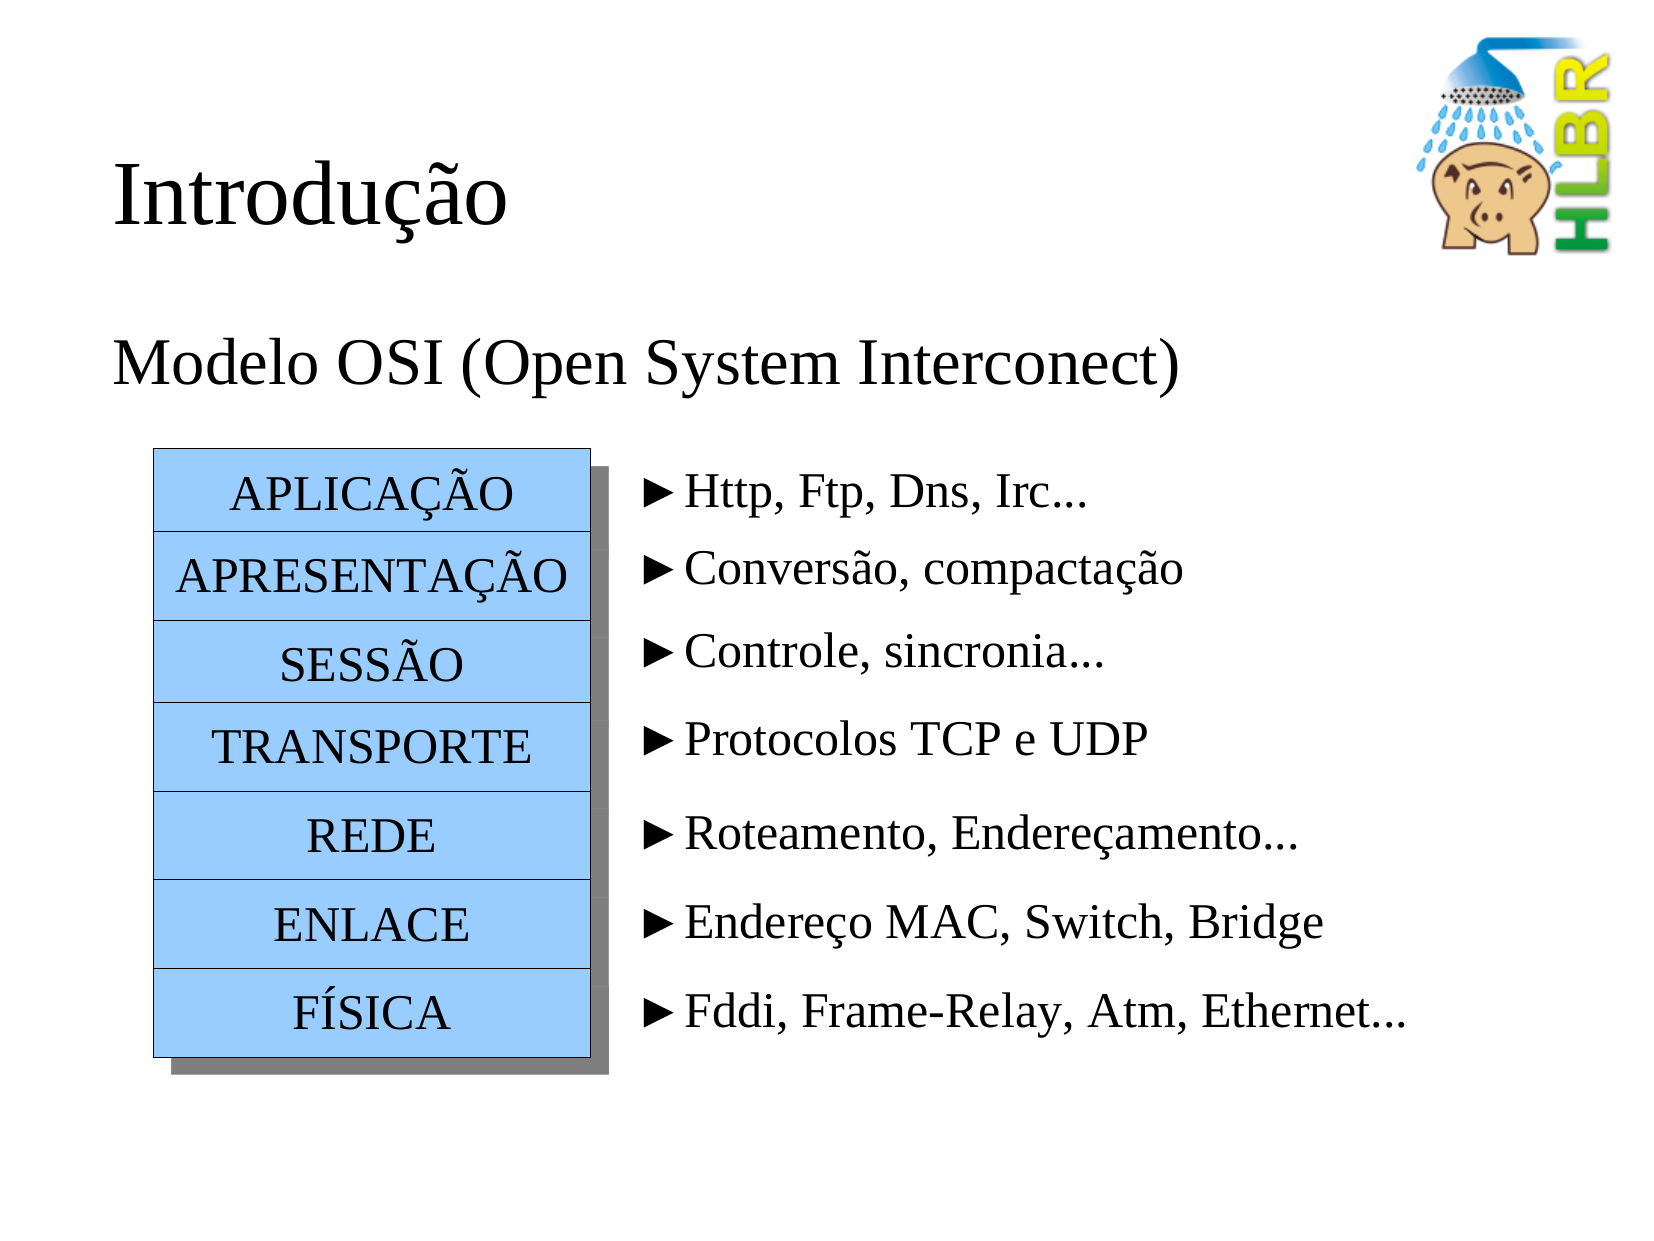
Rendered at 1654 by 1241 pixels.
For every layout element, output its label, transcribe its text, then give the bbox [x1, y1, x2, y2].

text_box ►Endereço MAC, Switch, Bridge [620, 886, 1565, 957]
text_box ►Protocolos TCP e UDP [620, 703, 1418, 774]
text_box TRANSPORTE [153, 702, 591, 791]
list Modelo OSI (Open System Interconect) [112, 324, 1595, 1020]
text_box FÍSICA [153, 968, 591, 1058]
text_box ►Controle, sincronia... [620, 615, 1418, 686]
text_box ►Conversão, compactação [620, 532, 1418, 603]
text_box ENLACE [153, 879, 591, 968]
text_box APLICAÇÃO [153, 448, 591, 531]
picture [1416, 37, 1612, 260]
title Introdução [112, 76, 1388, 312]
text_box ►Http, Ftp, Dns, Irc... [620, 455, 1418, 527]
text_box SESSÃO [153, 620, 591, 702]
text_box APRESENTAÇÃO [153, 531, 591, 620]
text_box ►Roteamento, Endereçamento... [620, 797, 1565, 868]
text_box REDE [153, 791, 591, 879]
text_box ►Fddi, Frame-Relay, Atm, Ethernet... [620, 975, 1625, 1046]
